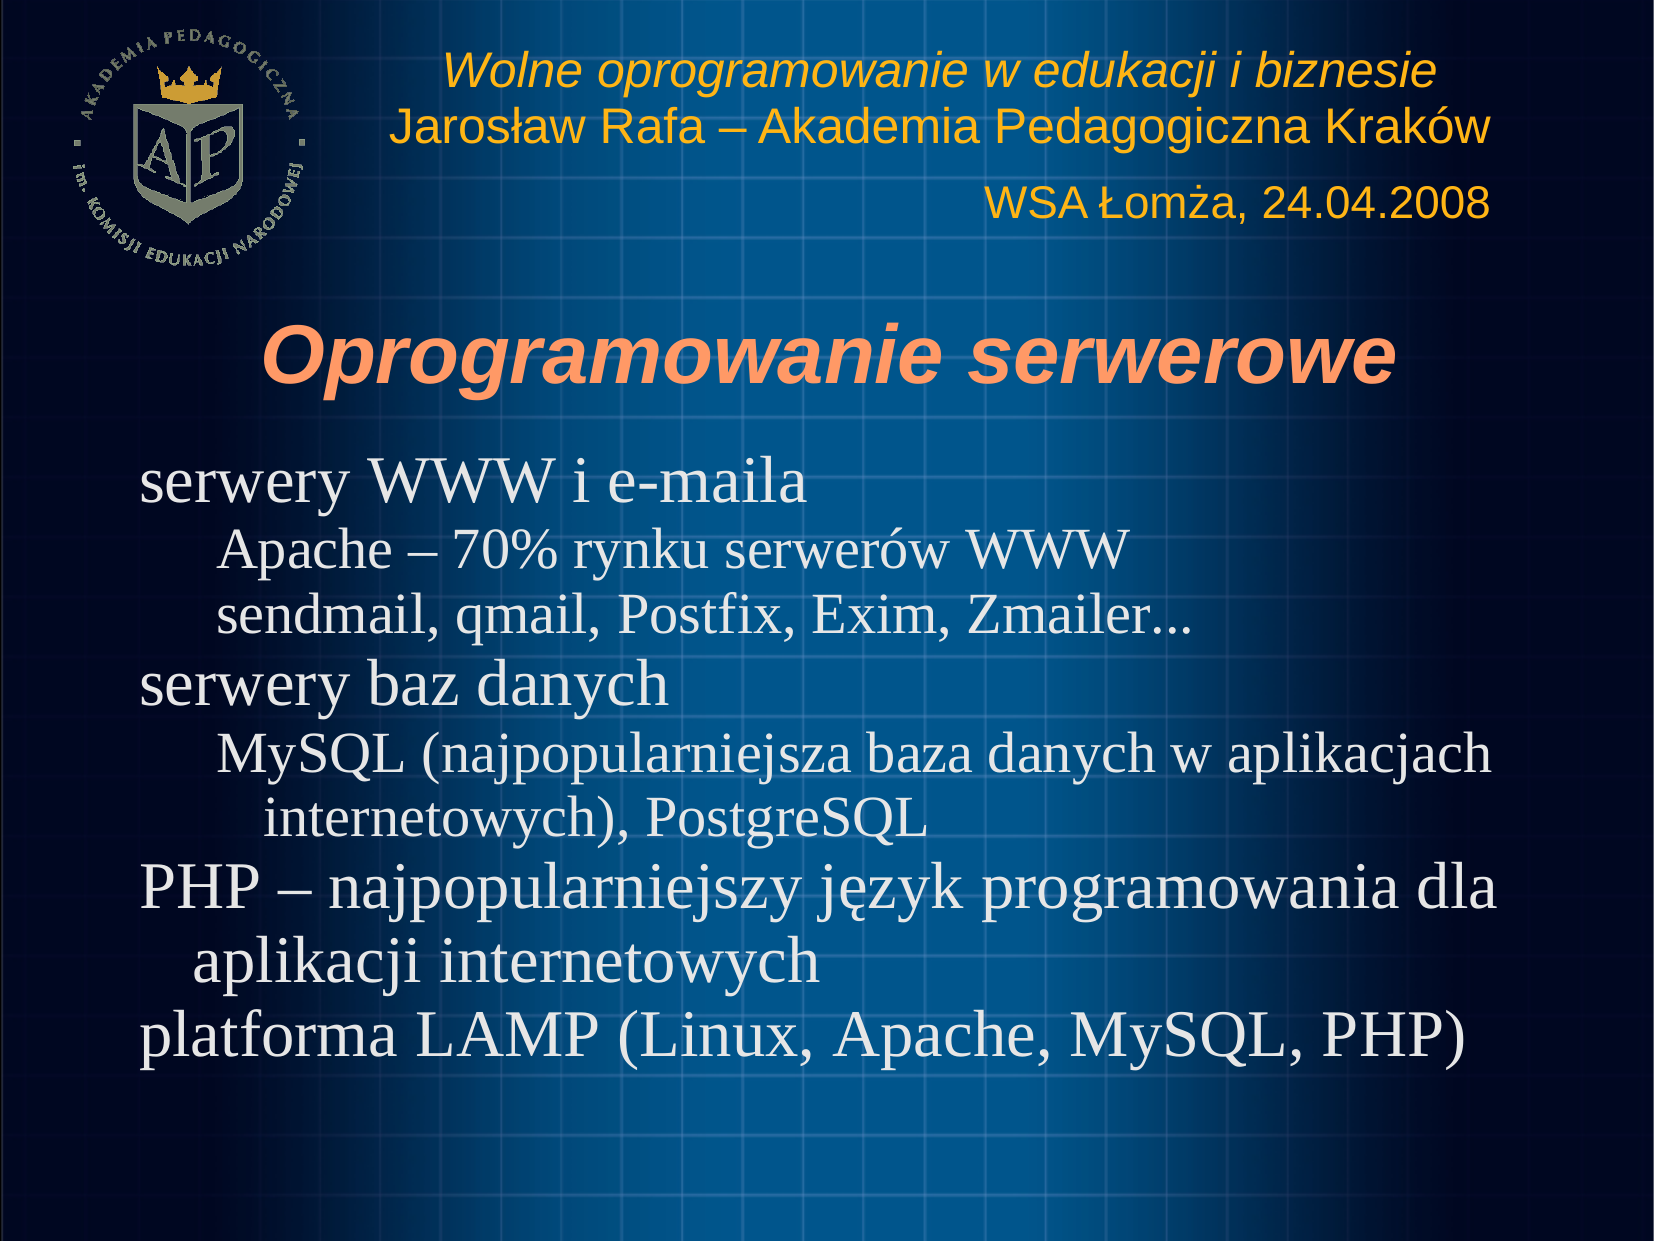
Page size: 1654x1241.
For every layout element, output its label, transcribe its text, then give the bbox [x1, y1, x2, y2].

list serwery WWW i e-maila Apache – 70% rynku serwerów WWW sendmail, qmail, Postfix, Exim, Zmailer... serwery baz danych MySQL (najpopularniejsza baza danych w aplikacjach internetowych), PostgreSQL PHP – najpopularniejszy język programowania dla aplikacji internetowych platforma LAMP (Linux, Apache, MySQL, PHP) [121, 442, 1561, 1118]
picture [0, 0, 1654, 1241]
title Oprogramowanie serwerowe [123, 302, 1536, 407]
